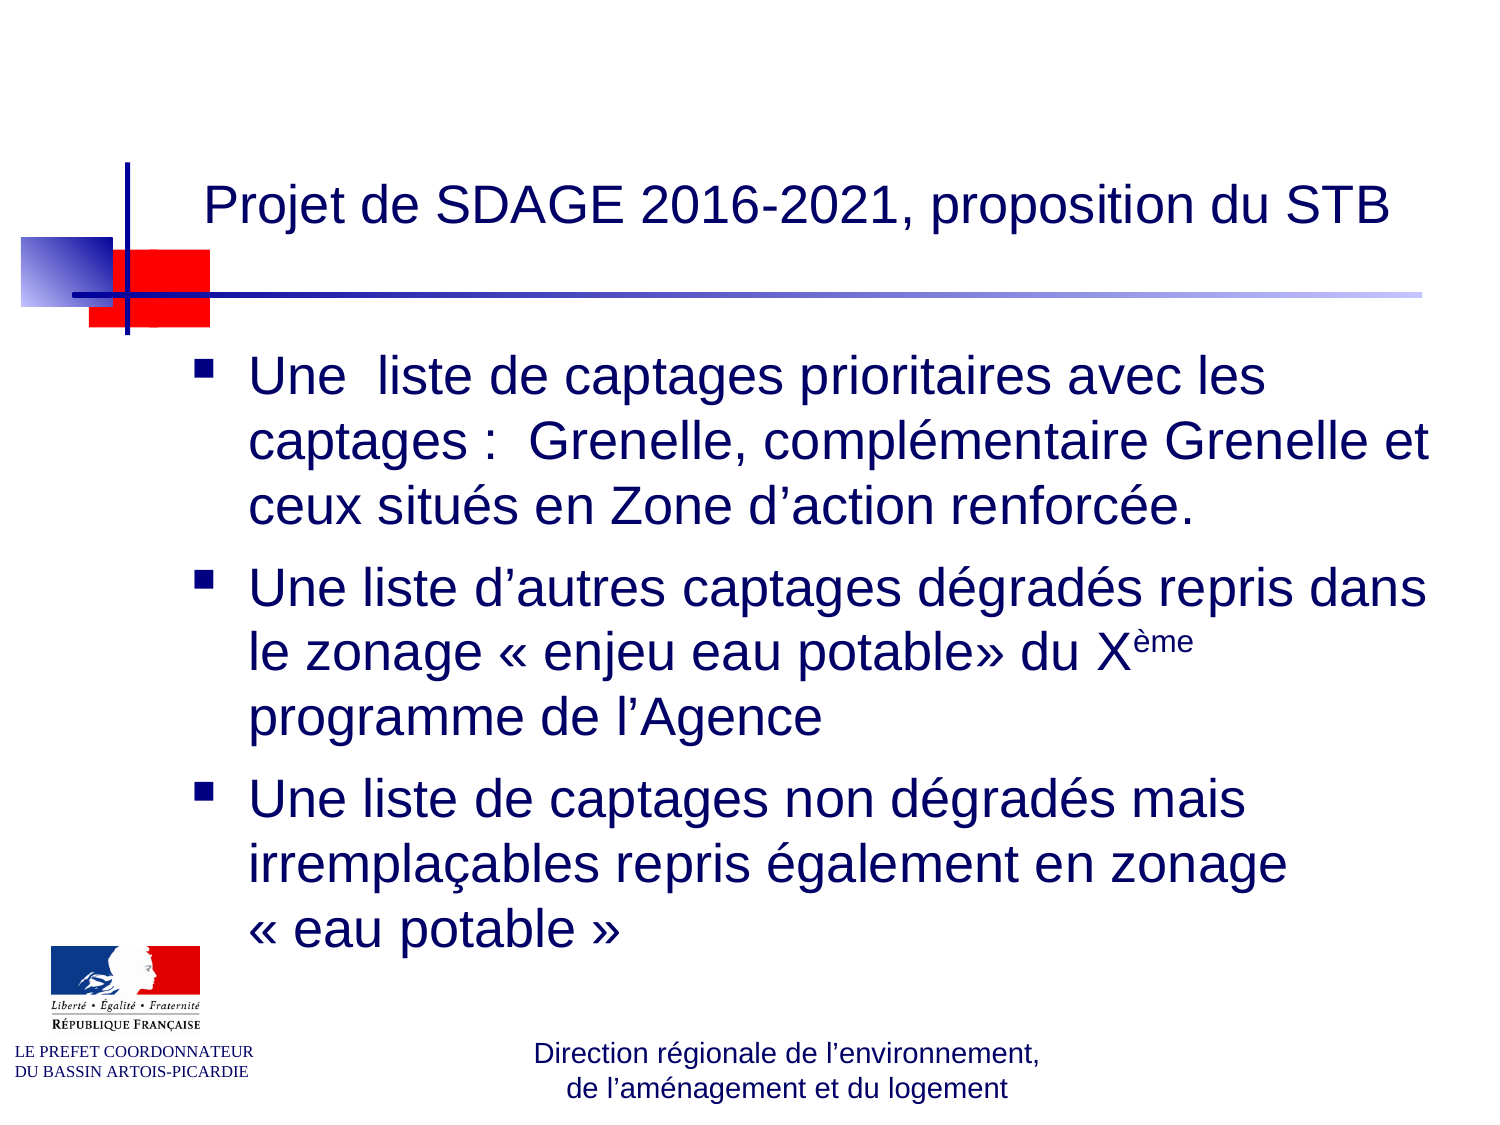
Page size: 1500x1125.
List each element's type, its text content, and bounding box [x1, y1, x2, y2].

list Une liste de captages prioritaires avec les captages : Grenelle, complémentaire Grenelle et ceux situés en Zone d’action renforcée. Une liste d’autres captages dégradés repris dans le zonage « enjeu eau potable» du Xème programme de l’Agence Une liste de captages non dégradés mais irremplaçables repris également en zonage « eau potable » [177, 250, 1453, 1125]
title Projet de SDAGE 2016-2021, proposition du STB [188, 100, 1468, 304]
picture [51, 946, 177, 1036]
